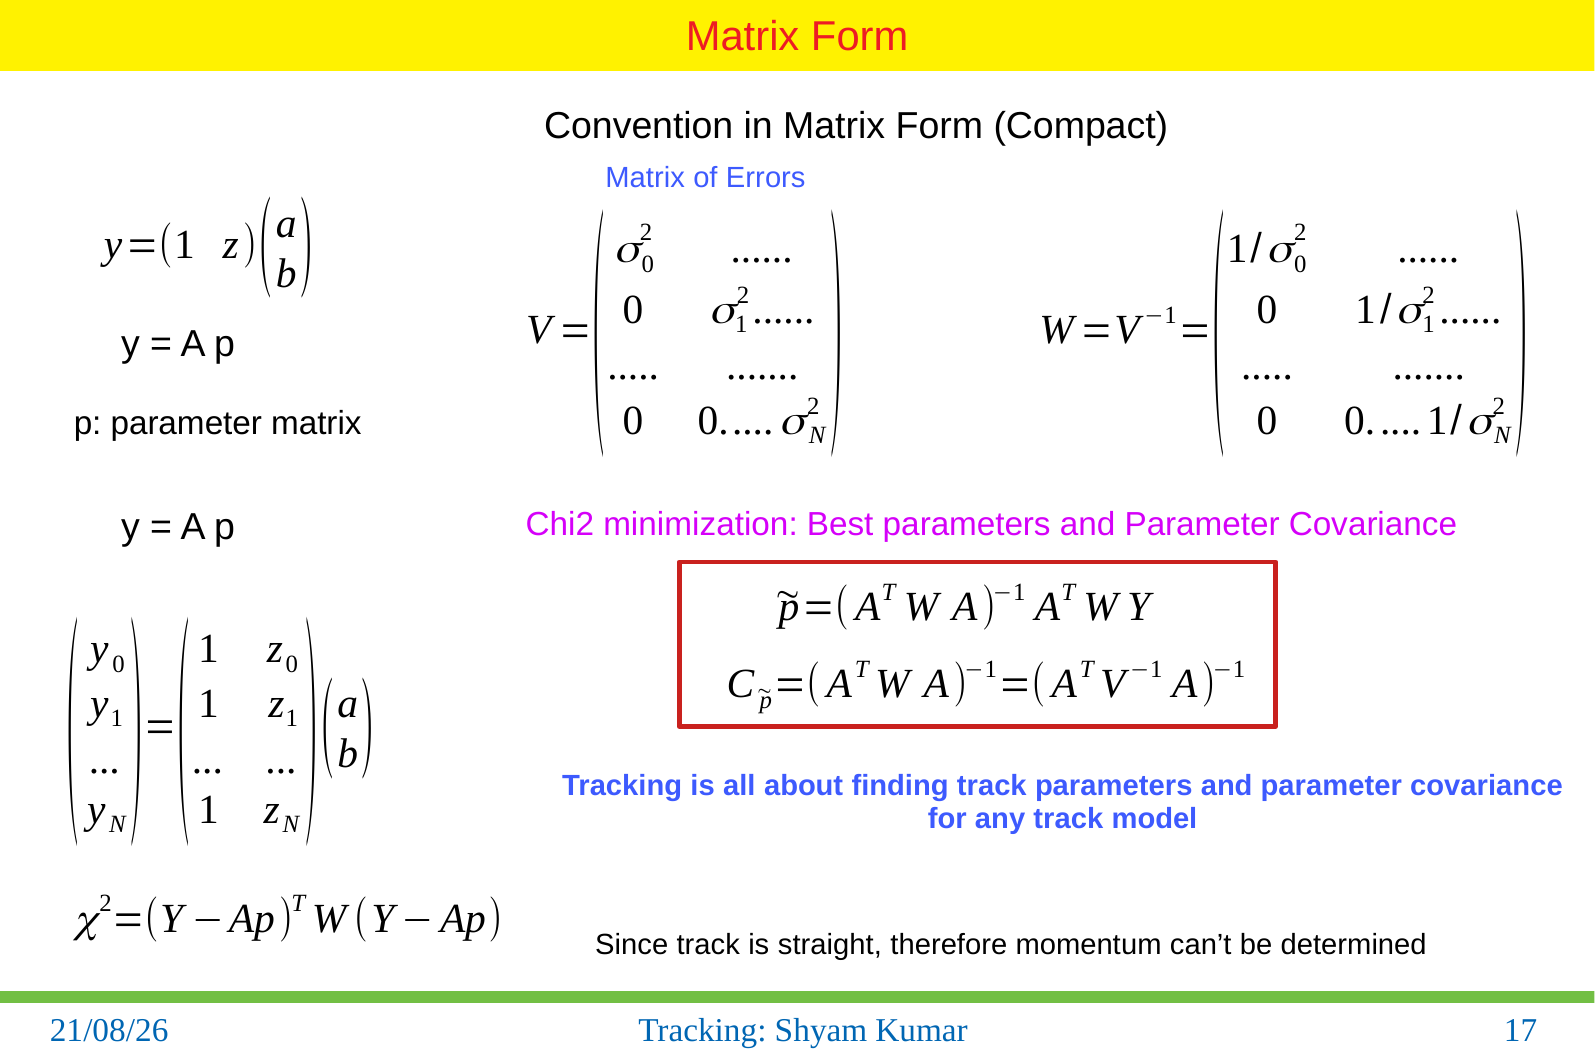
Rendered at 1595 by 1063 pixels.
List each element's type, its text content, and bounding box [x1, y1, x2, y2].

chart [59, 614, 381, 849]
chart [519, 207, 850, 461]
text_box Matrix of Errors [590, 153, 898, 201]
text_box Chi2 minimization: Best parameters and Parameter Covariance [224, 498, 1595, 551]
text_box Since track is straight, therefore momentum can’t be determined [236, 920, 1595, 969]
chart [66, 889, 508, 945]
chart [1033, 207, 1536, 461]
chart [720, 655, 1252, 714]
chart [767, 578, 1162, 634]
chart [92, 194, 319, 301]
text_box p: parameter matrix [59, 397, 497, 497]
text_box y = A p [106, 315, 378, 373]
text_box y = A p [106, 498, 378, 556]
title Matrix Form [0, 0, 1595, 71]
text_box Tracking is all about finding track parameters and parameter covariance for any track model [537, 761, 1589, 843]
text_box Convention in Matrix Form (Compact) [165, 96, 1548, 154]
